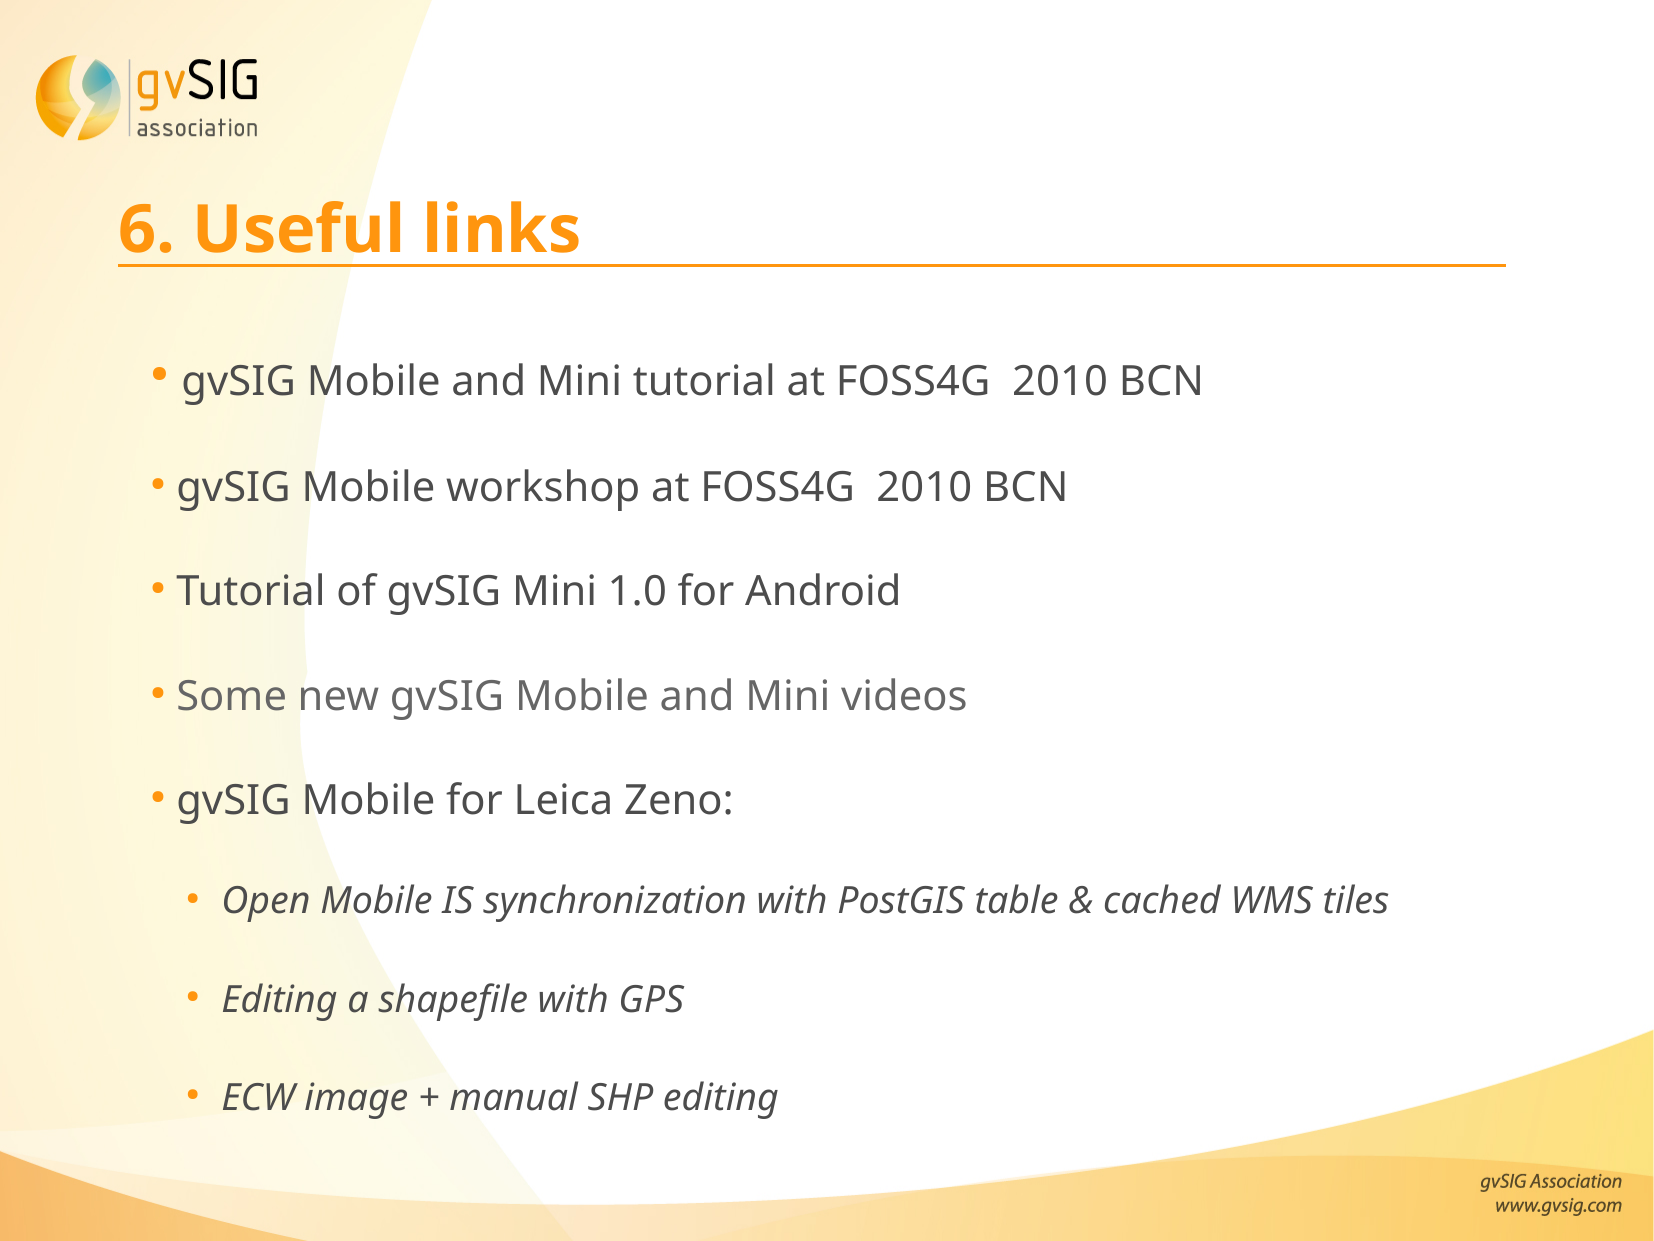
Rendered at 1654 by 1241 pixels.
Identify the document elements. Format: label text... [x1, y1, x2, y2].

picture [0, 0, 1654, 1241]
title 6. Useful links [118, 177, 1607, 264]
text_box gvSIG Mobile and Mini tutorial at FOSS4G 2010 BCN gvSIG Mobile workshop at FOSS4G 2010 BCN Tutorial of gvSIG Mini 1.0 for Android Some new gvSIG Mobile and Mini videos gvSIG Mobile for Leica Zeno: Open Mobile IS synchronization with PostGIS table & cached WMS tiles Editing a shapefile with GPS ECW image + manual SHP editing [135, 218, 1654, 1241]
